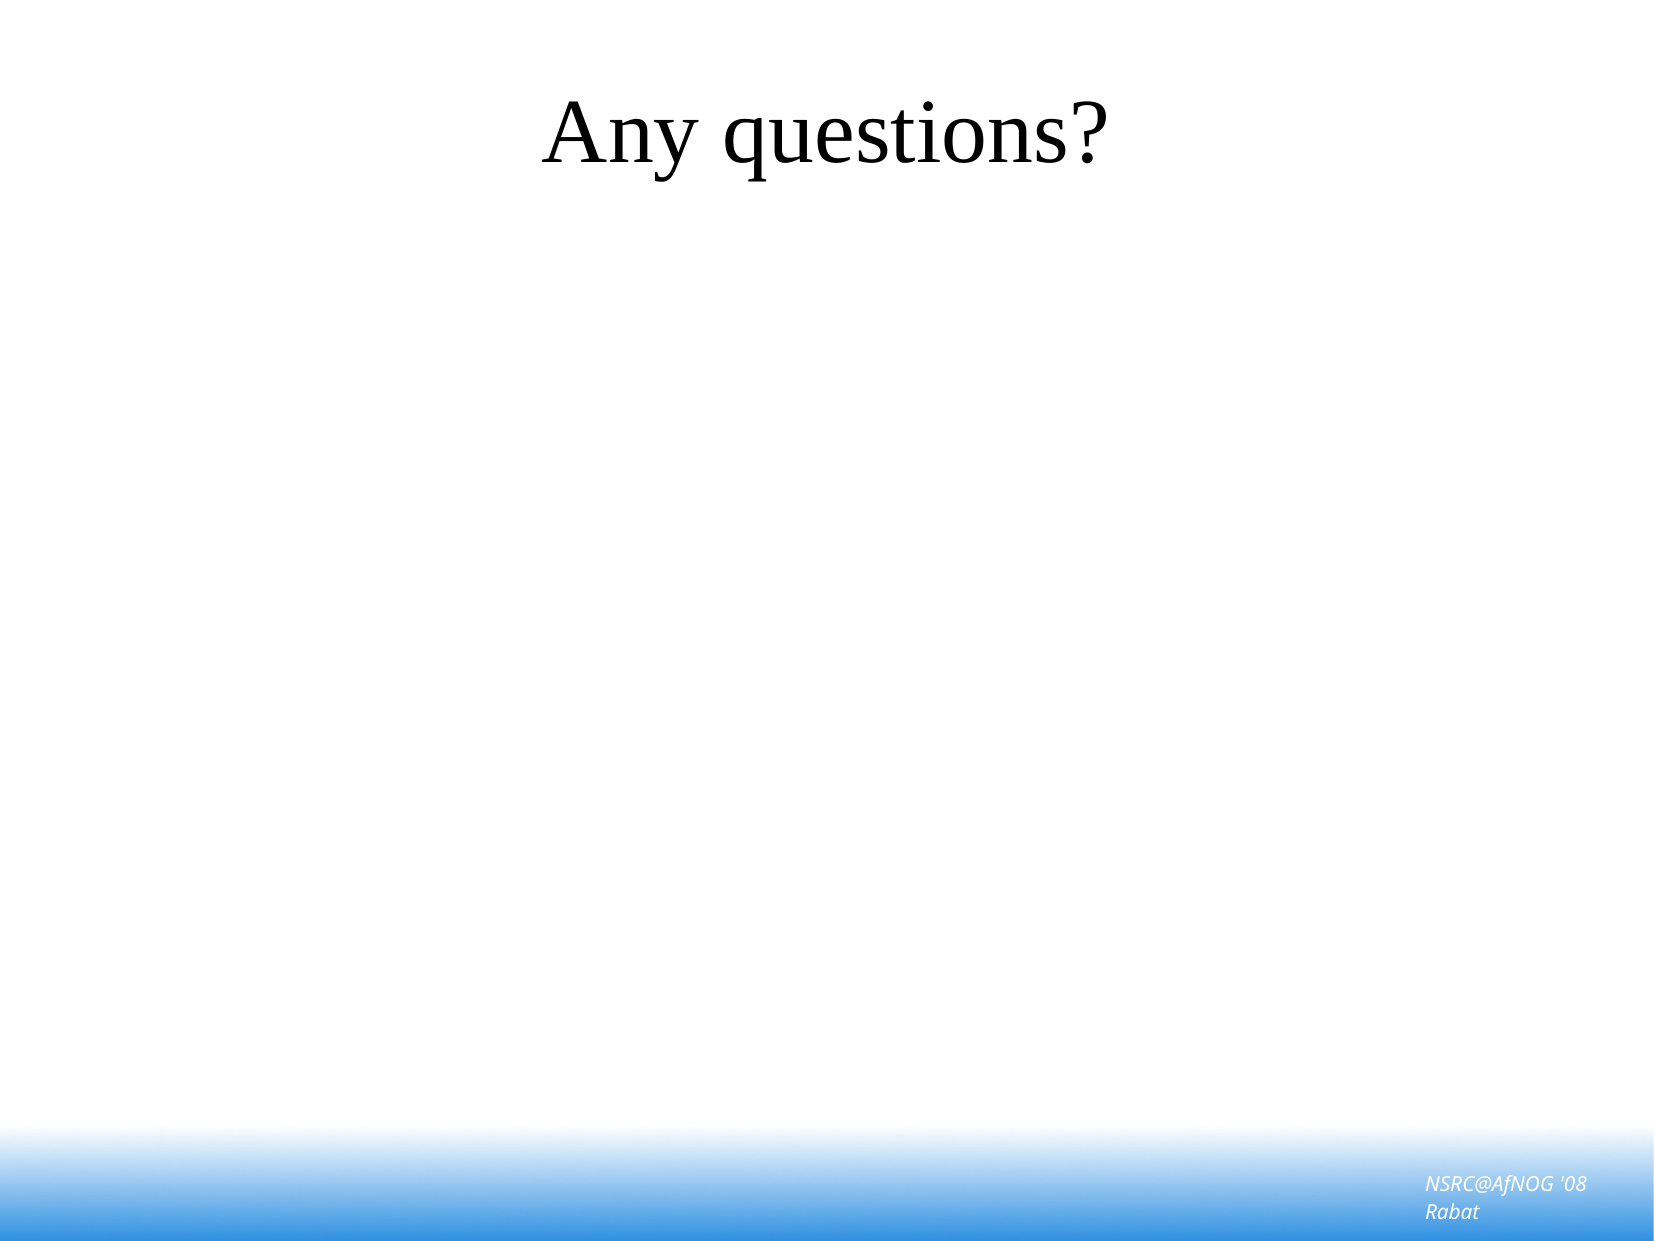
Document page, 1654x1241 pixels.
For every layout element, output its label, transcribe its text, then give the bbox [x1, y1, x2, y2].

picture [0, 1124, 1654, 1241]
title Any questions? [17, 13, 1636, 249]
